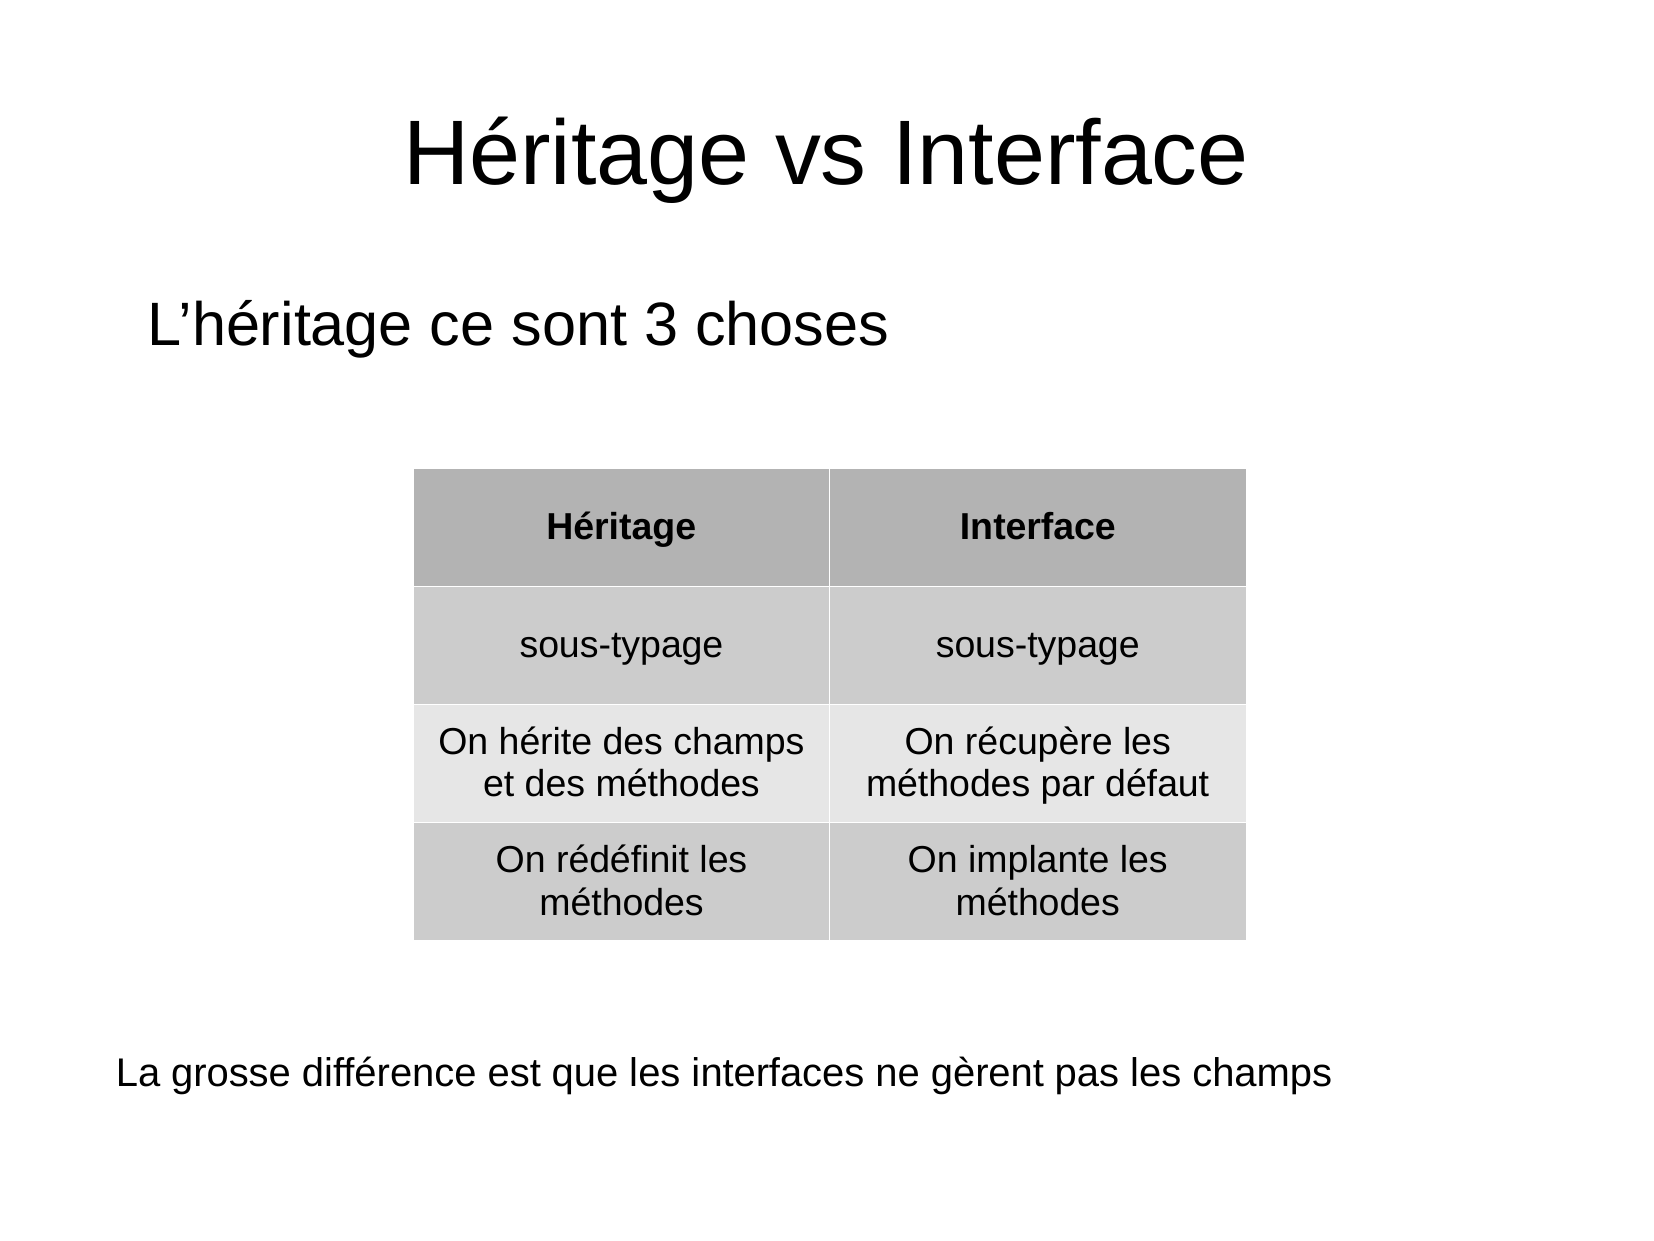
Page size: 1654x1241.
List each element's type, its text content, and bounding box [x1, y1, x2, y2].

table_cell On hérite des champs et des méthodes [414, 705, 829, 822]
table_header Héritage [414, 469, 829, 586]
list L’héritage ce sont 3 choses [82, 290, 931, 376]
title Héritage vs Interface [82, 49, 1571, 257]
table_cell On rédéfinit les méthodes [414, 823, 829, 940]
list La grosse différence est que les interfaces ne gèrent pas les champs [73, 1050, 1351, 1135]
table_header Interface [830, 469, 1246, 586]
table_cell sous-typage [414, 587, 829, 704]
table_cell sous-typage [830, 587, 1246, 704]
table_cell On récupère les méthodes par défaut [830, 705, 1246, 822]
table_cell On implante les méthodes [830, 823, 1246, 940]
